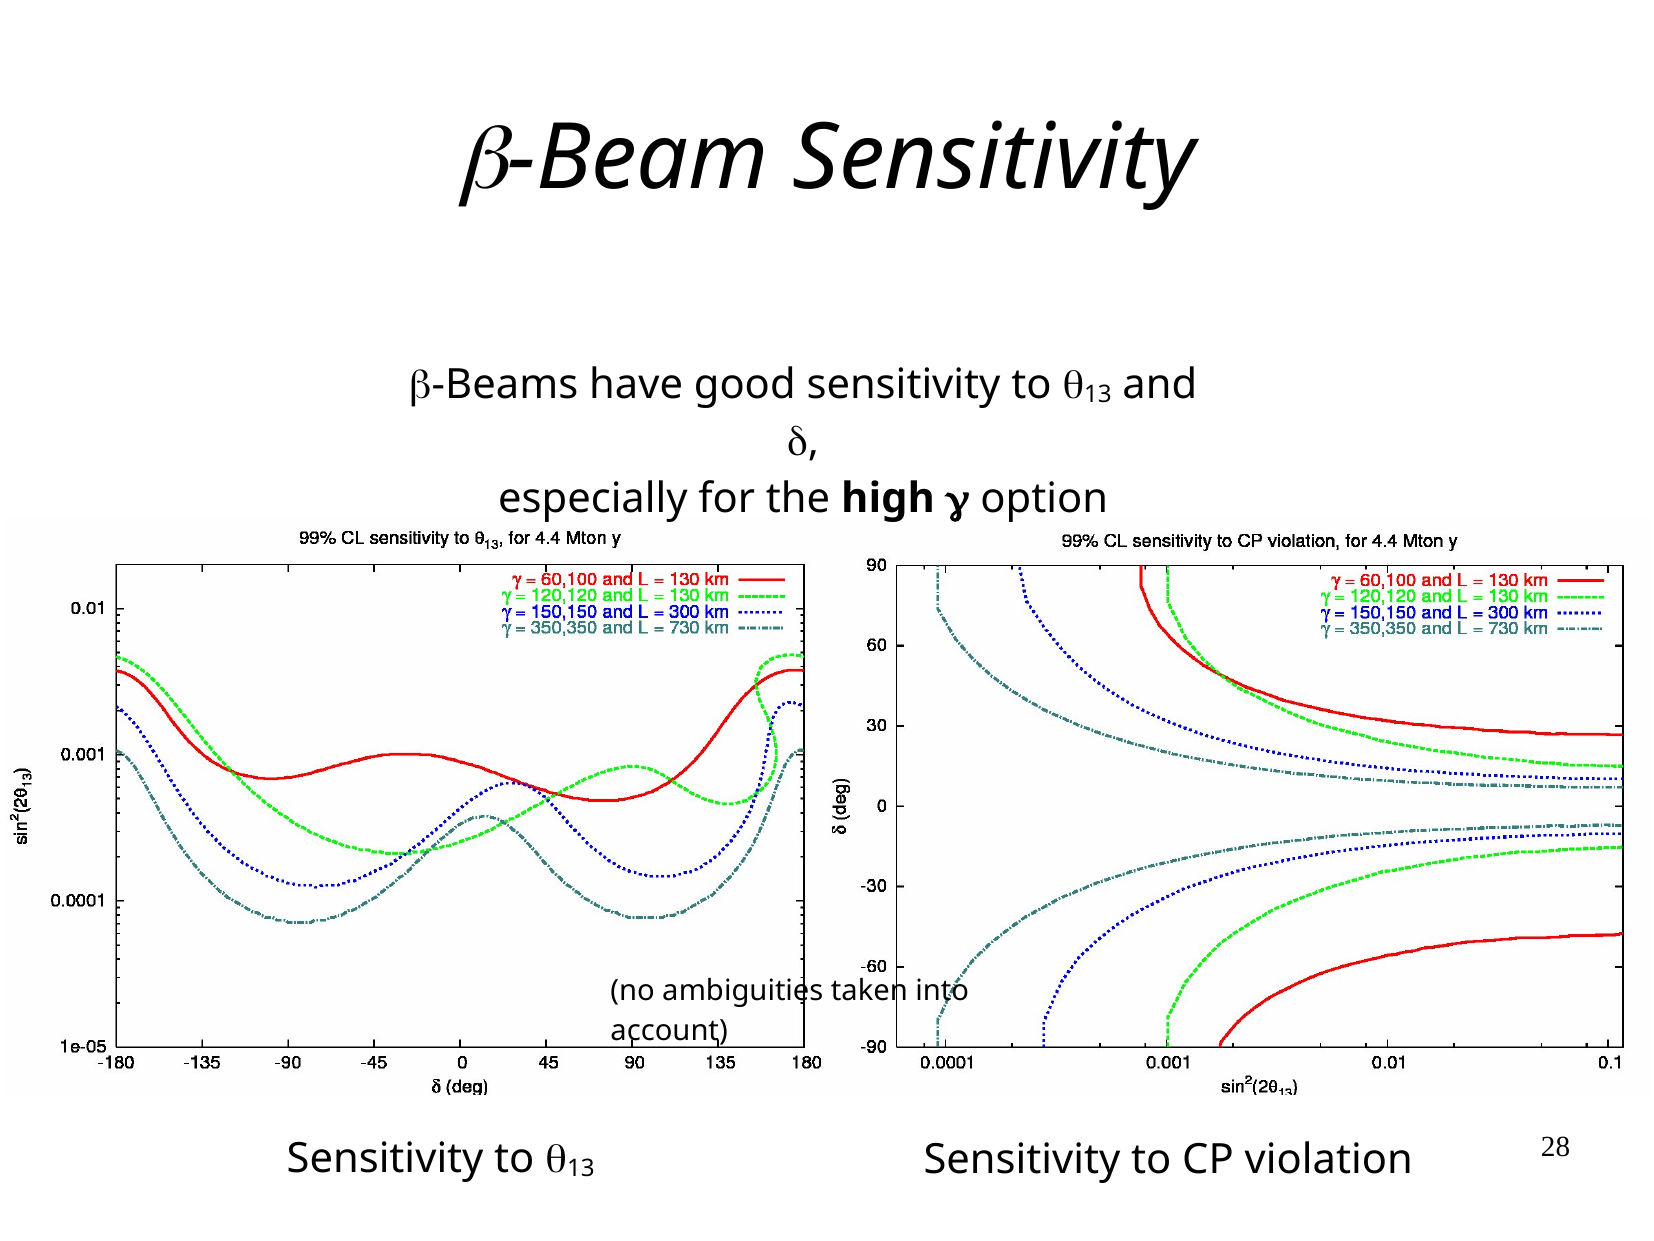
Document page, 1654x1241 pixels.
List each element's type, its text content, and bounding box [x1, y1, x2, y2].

picture [5, 516, 1650, 1095]
text_box Sensitivity to CP violation [908, 1121, 1448, 1187]
text_box (no ambiguities taken into account) [595, 962, 1087, 1027]
text_box Sensitivity to q13 [271, 1120, 631, 1203]
text_box b-Beams have good sensitivity to q13 and d, especially for the high g option [376, 346, 1230, 484]
title b-Beam Sensitivity [82, 56, 1571, 250]
